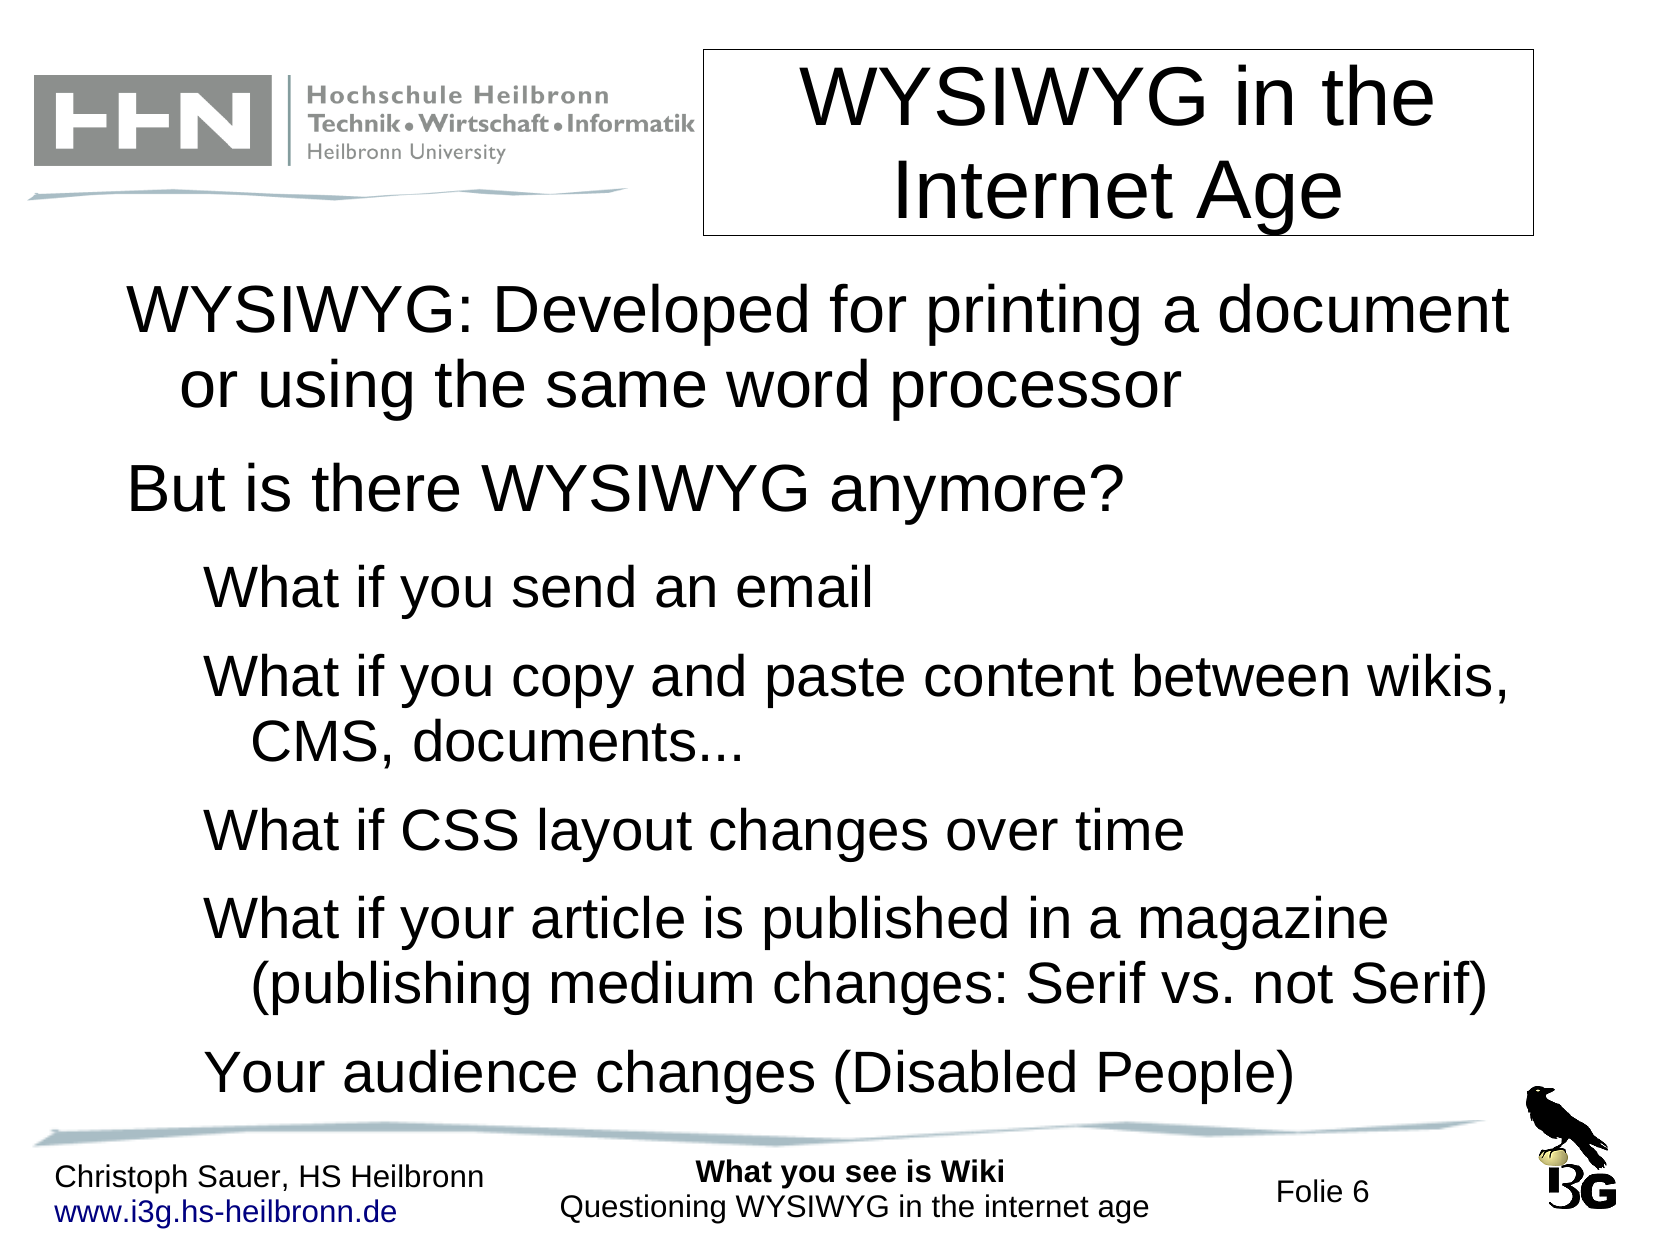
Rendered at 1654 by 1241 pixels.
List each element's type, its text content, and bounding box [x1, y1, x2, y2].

picture [31, 1120, 1490, 1152]
picture [1526, 1086, 1616, 1209]
picture [34, 75, 695, 166]
picture [26, 188, 629, 202]
list WYSIWYG: Developed for printing a document or using the same word processor But is there WYSIWYG anymore? What if you send an email What if you copy and paste content between wikis, CMS, documents... What if CSS layout changes over time What if your article is published in a magazine (publishing medium changes: Serif vs. not Serif) Your audience changes (Disabled People) [108, 271, 1521, 1104]
title WYSIWYG in the Internet Age [703, 49, 1534, 236]
